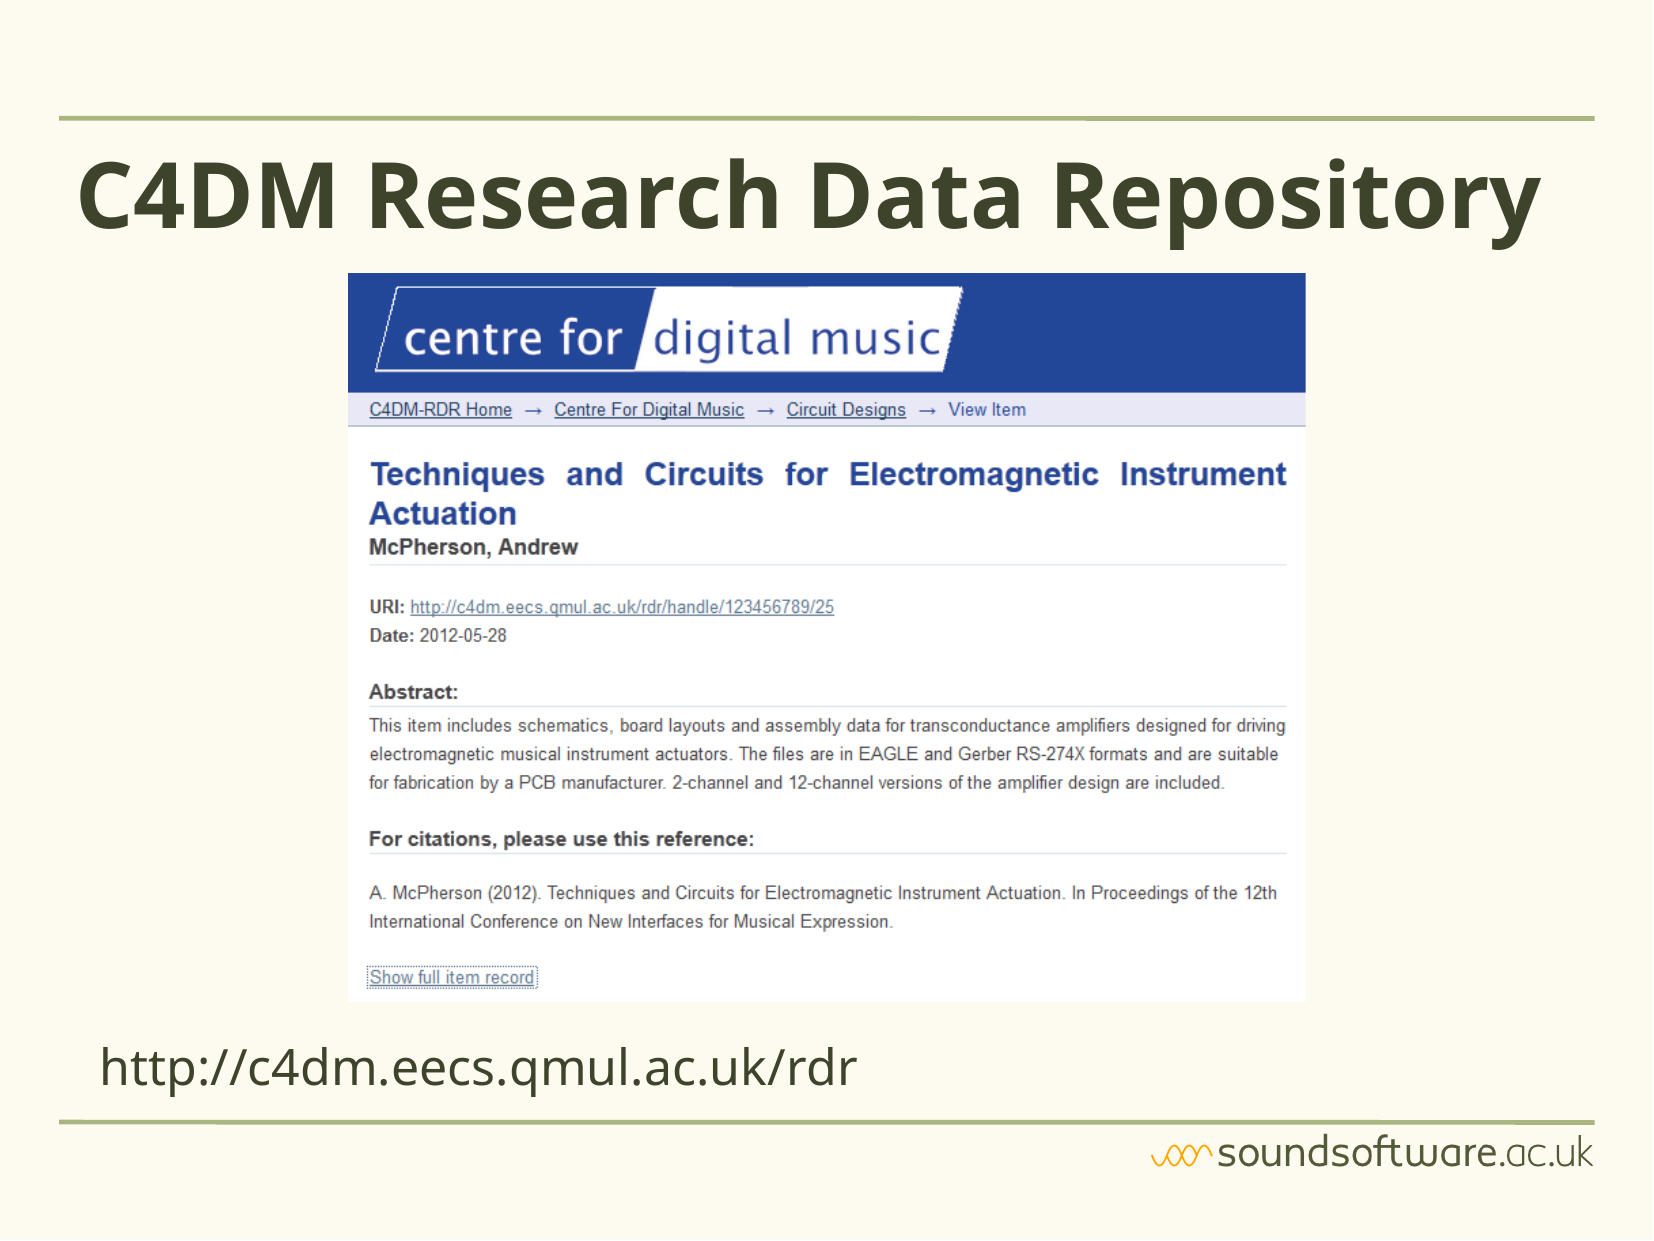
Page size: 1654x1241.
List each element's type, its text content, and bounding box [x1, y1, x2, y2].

title C4DM Research Data Repository [59, 109, 1594, 274]
picture [348, 273, 1306, 1002]
list http://c4dm.eecs.qmul.ac.uk/rdr [83, 1027, 1619, 1105]
picture [1151, 1133, 1593, 1167]
